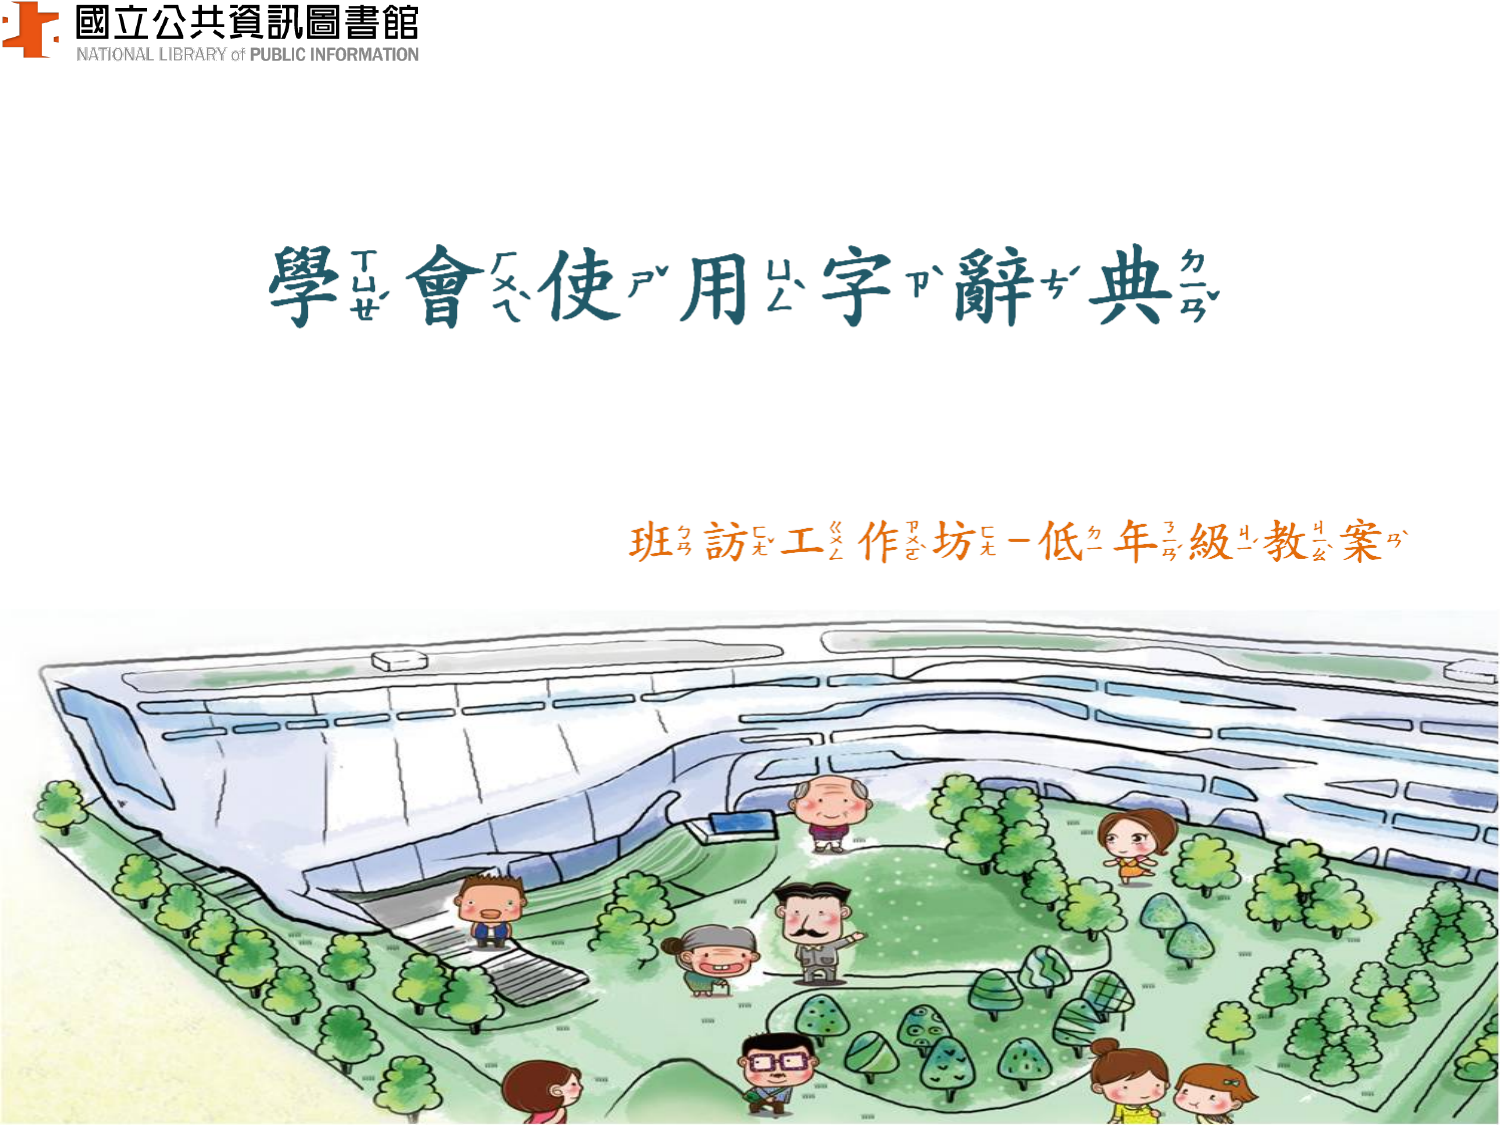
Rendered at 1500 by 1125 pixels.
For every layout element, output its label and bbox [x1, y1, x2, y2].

picture [100, 152, 1441, 575]
picture [0, 0, 420, 62]
picture [0, 609, 1500, 1125]
